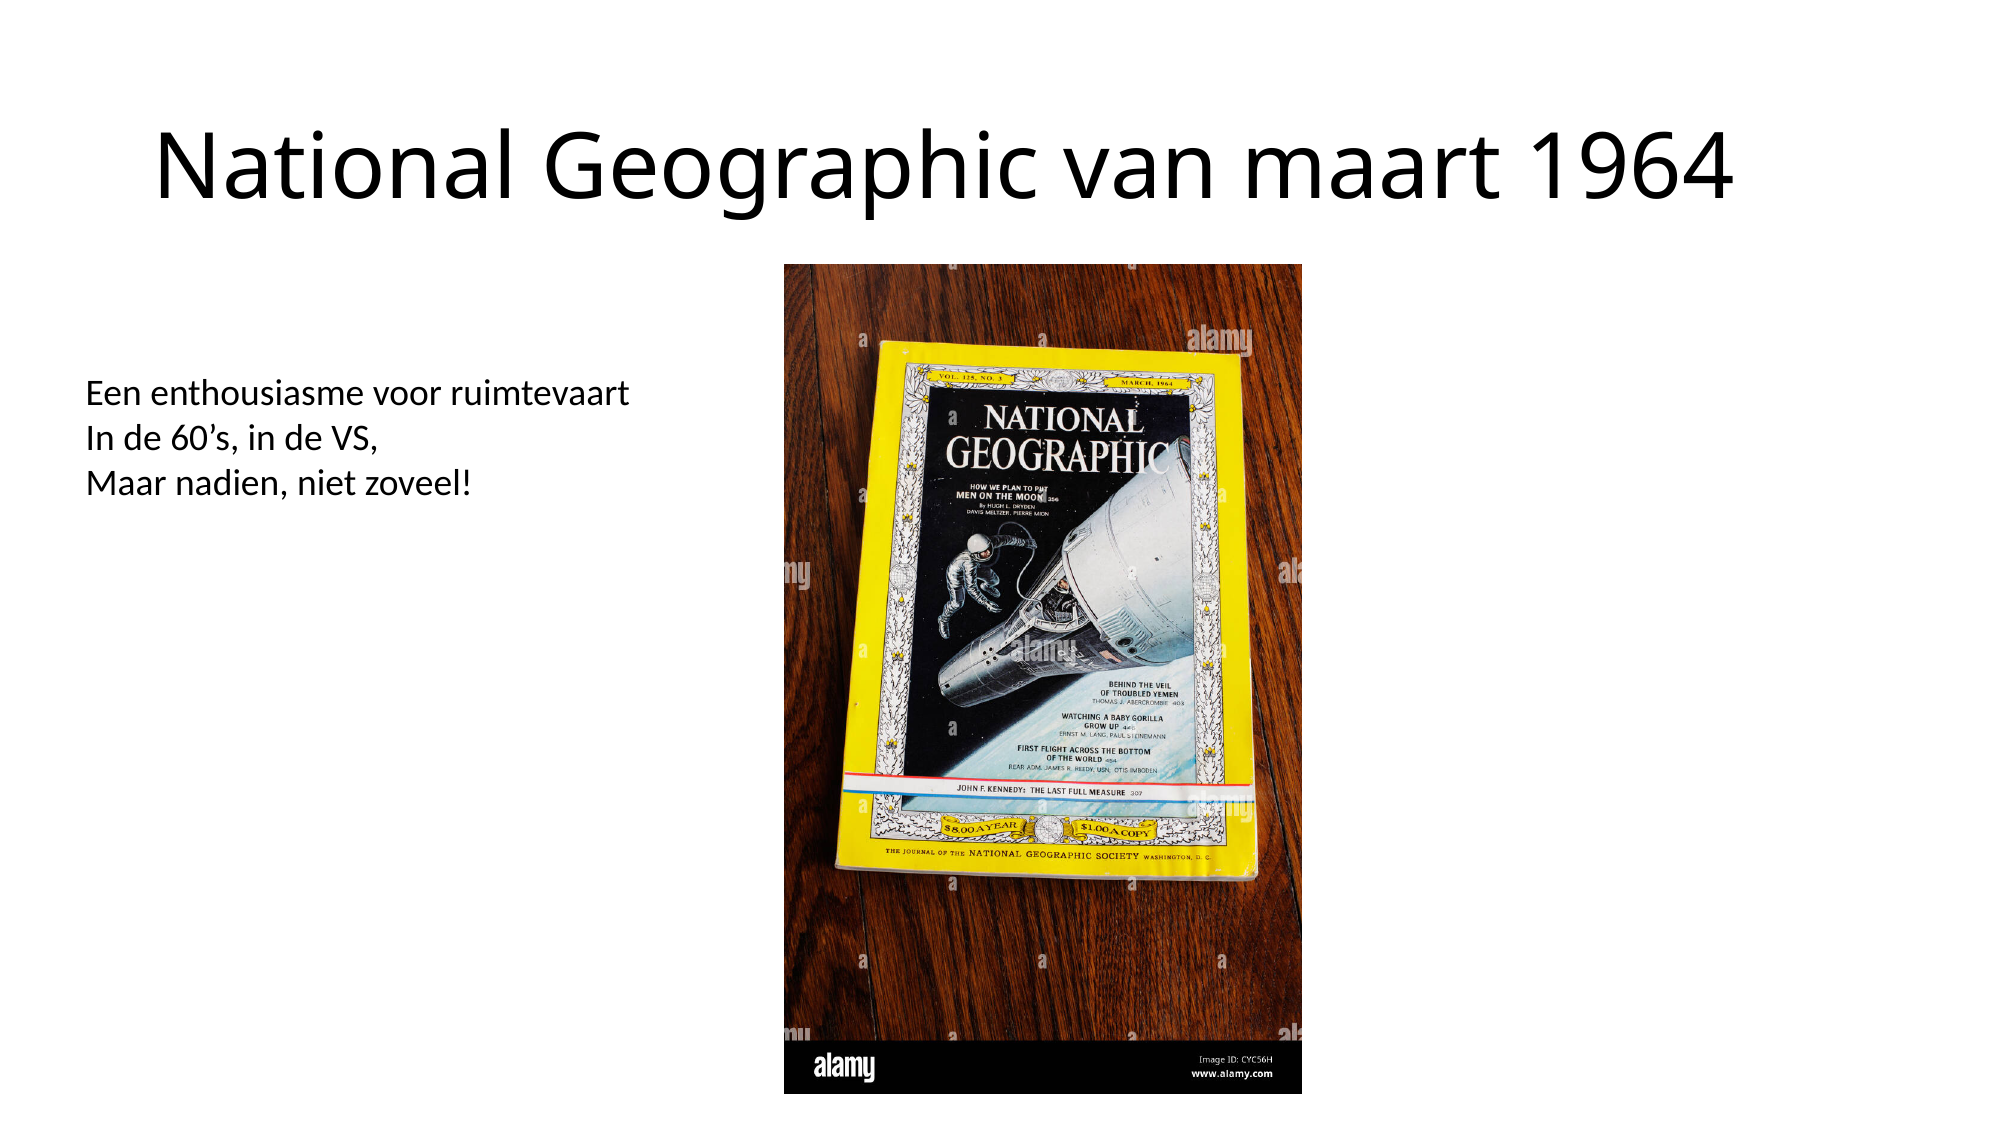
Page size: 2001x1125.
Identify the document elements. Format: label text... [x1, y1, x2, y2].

picture [784, 264, 1302, 1094]
text_box Een enthousiasme voor ruimtevaart In de 60’s, in de VS, Maar nadien, niet zoveel! [70, 360, 725, 512]
title National Geographic van maart 1964 [137, 59, 1863, 278]
